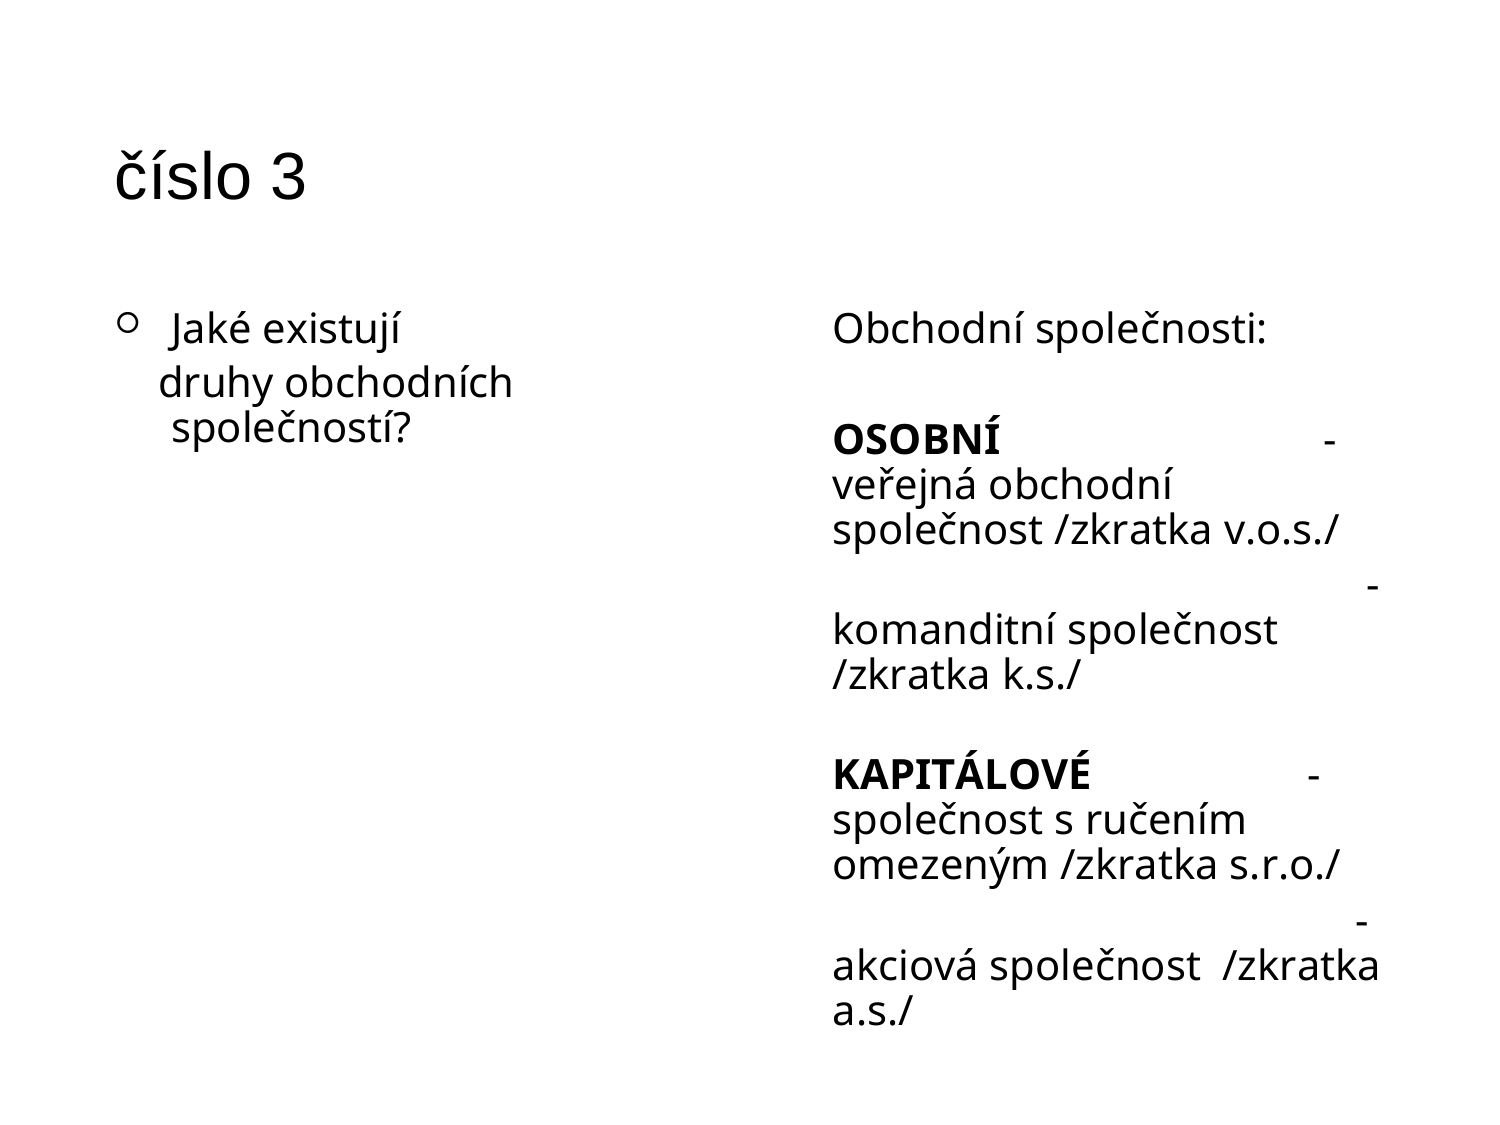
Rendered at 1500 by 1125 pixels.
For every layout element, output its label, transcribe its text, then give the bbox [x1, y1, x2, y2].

text_box Jaké existují druhy obchodních společností? [100, 243, 739, 966]
text_box číslo 3 [100, 49, 1425, 221]
text_box Obchodní společnosti: OSOBNÍ - veřejná obchodní společnost /zkratka v.o.s./ - komanditní společnost /zkratka k.s./ KAPITÁLOVÉ - společnost s ručením omezeným /zkratka s.r.o./ - akciová společnost /zkratka a.s./ [761, 299, 1425, 1059]
